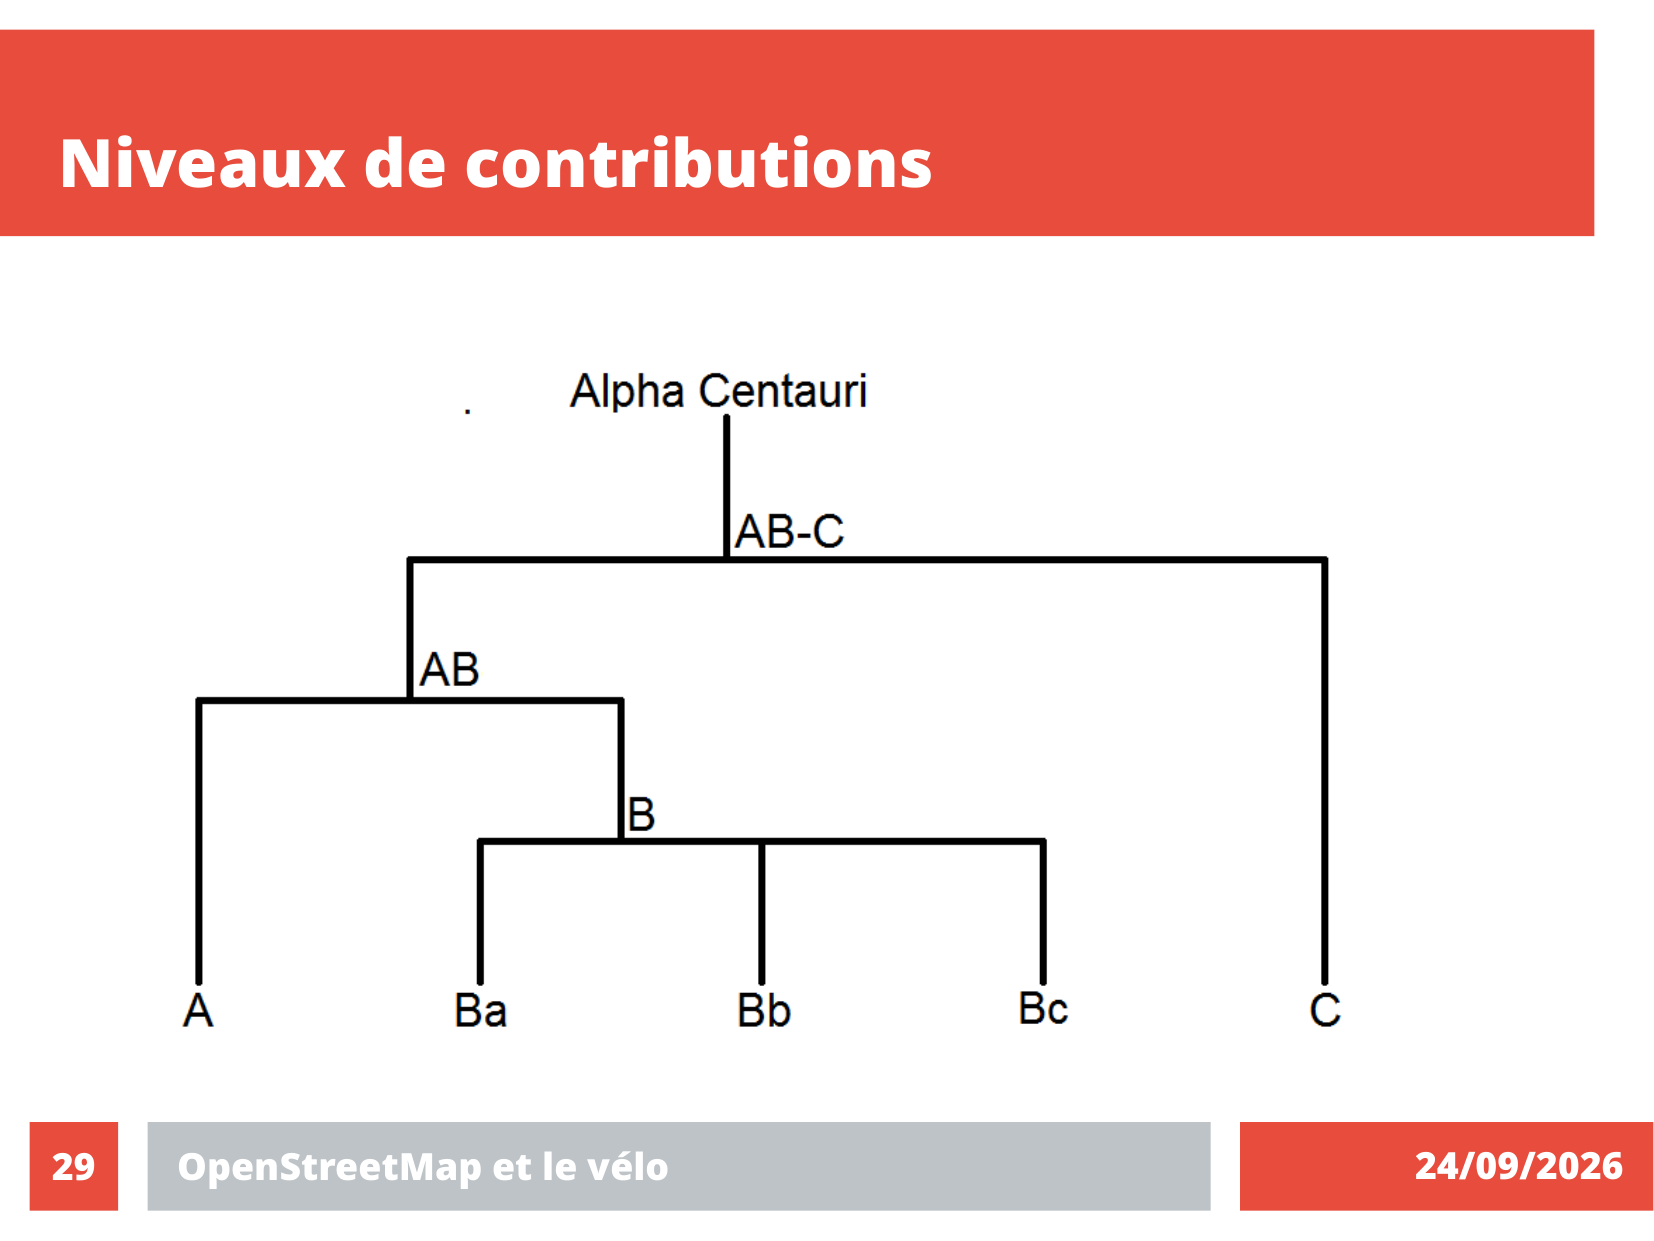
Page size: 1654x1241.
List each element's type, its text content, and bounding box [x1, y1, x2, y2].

picture [128, 324, 1496, 1093]
title Niveaux de contributions [59, 59, 1595, 207]
